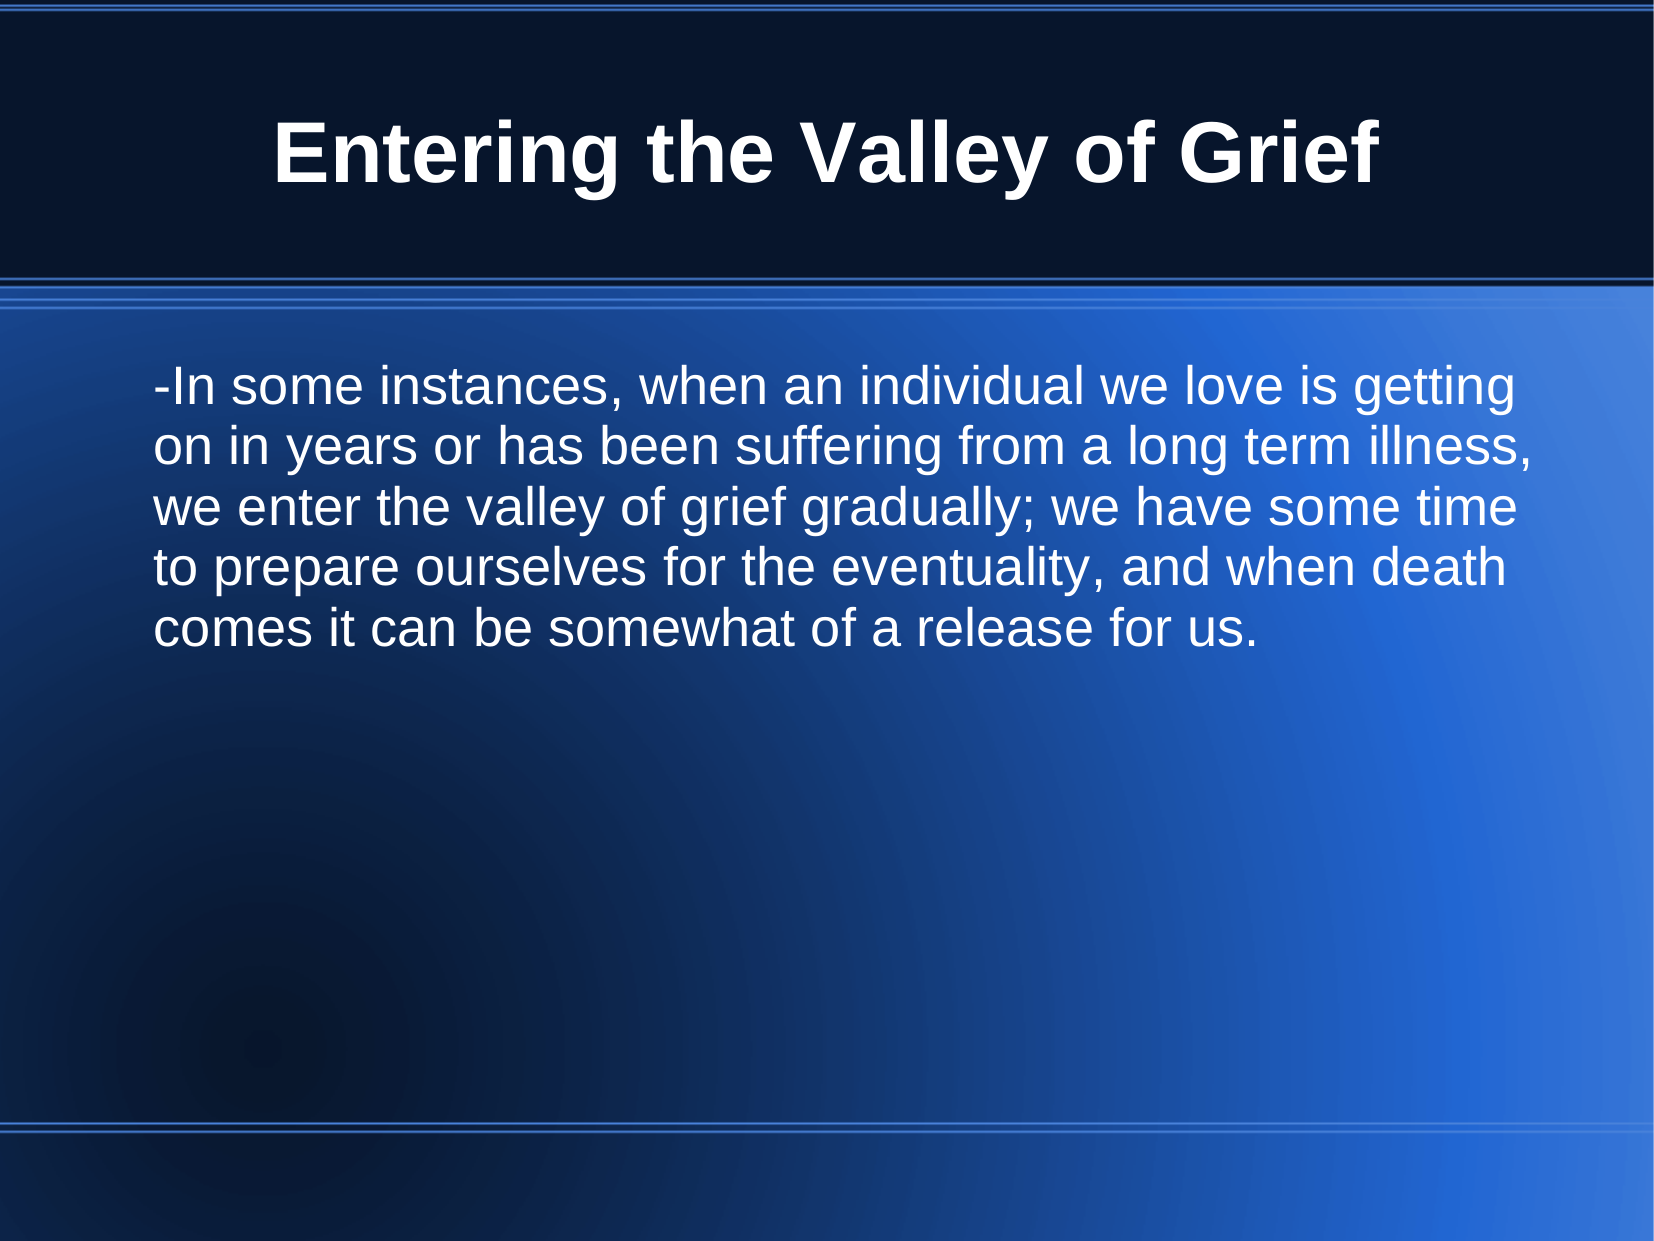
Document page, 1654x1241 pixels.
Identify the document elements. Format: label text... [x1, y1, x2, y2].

title Entering the Valley of Grief [82, 49, 1571, 257]
picture [0, 0, 1654, 1241]
list -In some instances, when an individual we love is getting on in years or has been suffering from a long term illness, we enter the valley of grief gradually; we have some time to prepare ourselves for the eventuality, and when death comes it can be somewhat of a release for us. [82, 355, 1571, 1058]
